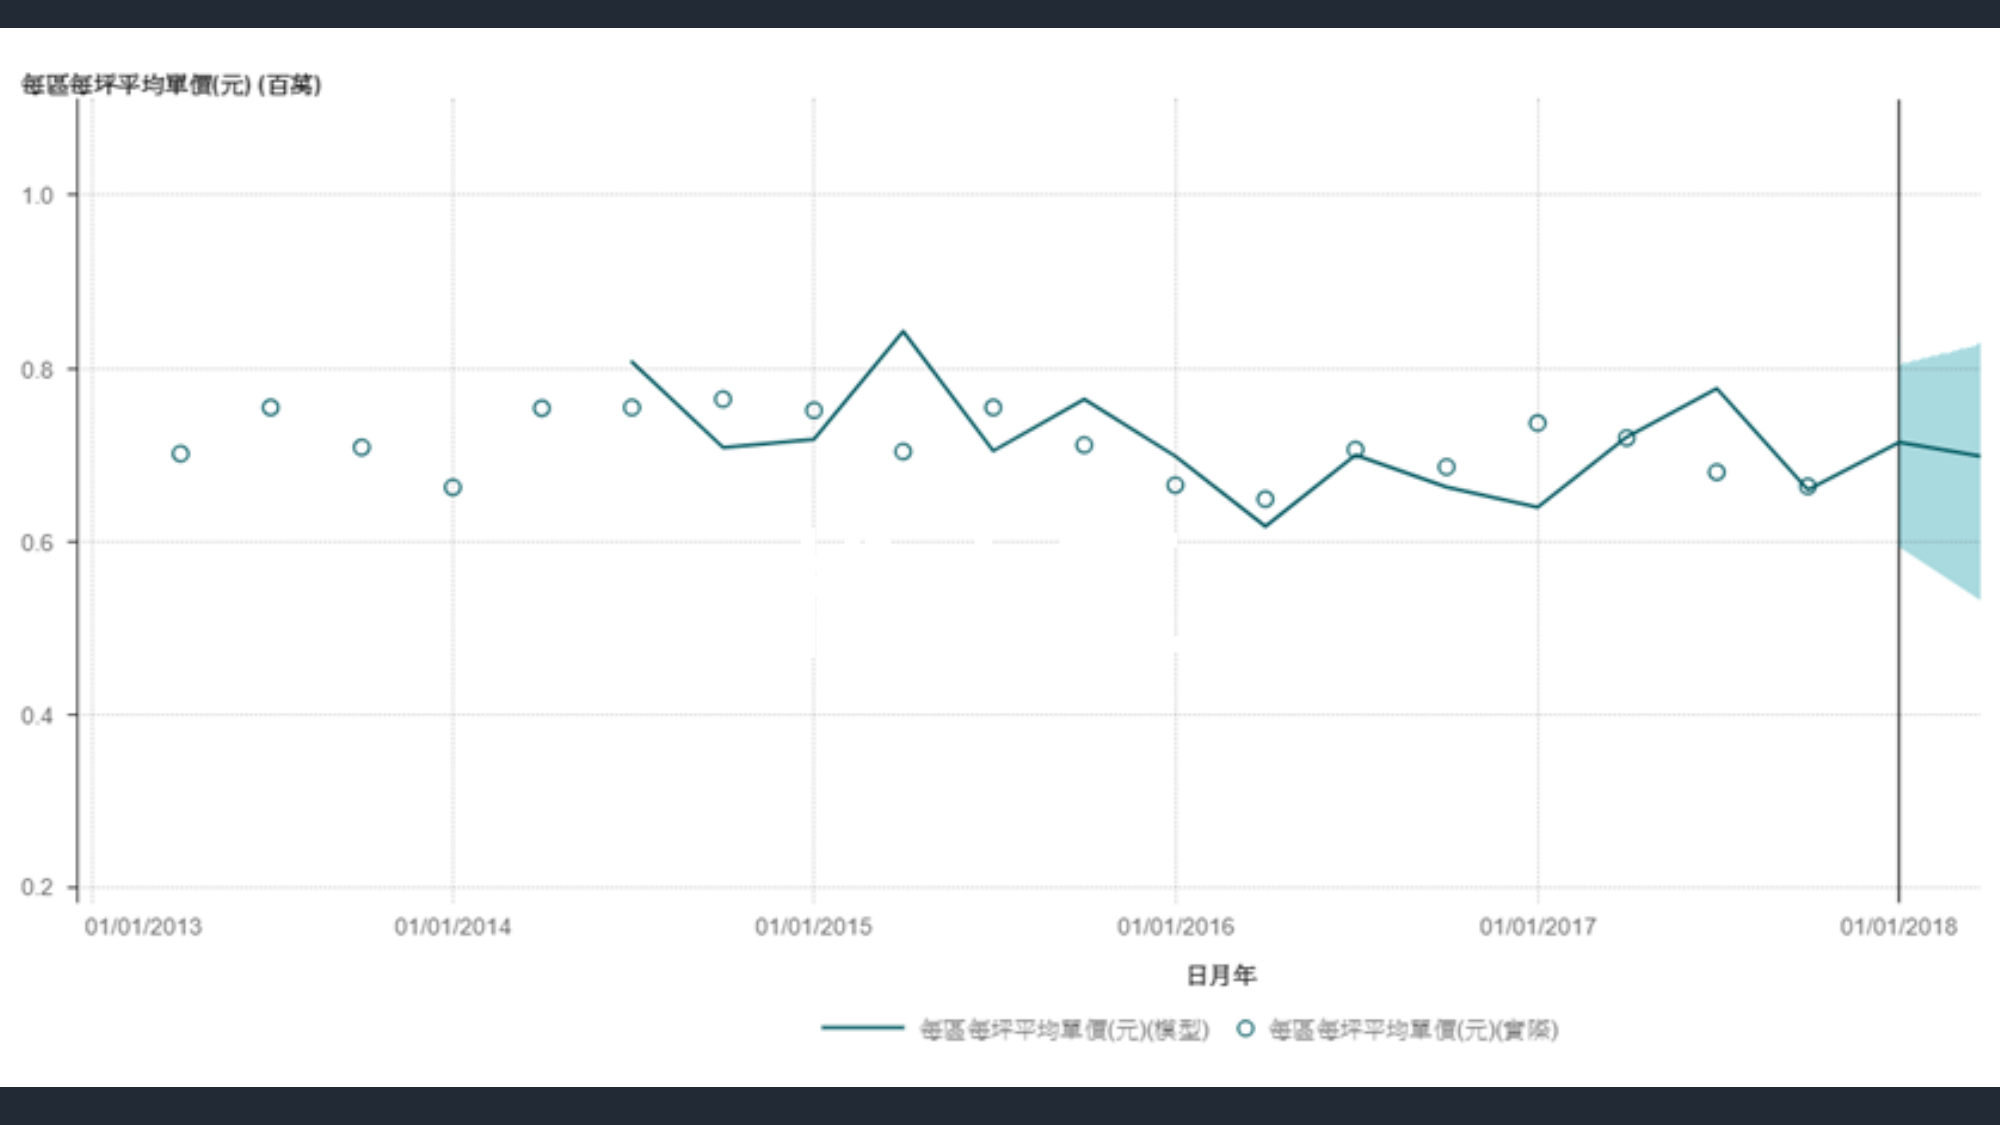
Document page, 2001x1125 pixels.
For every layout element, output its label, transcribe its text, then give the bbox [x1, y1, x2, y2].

text_box 松山區 [502, 500, 1465, 682]
picture [0, 28, 2000, 1087]
